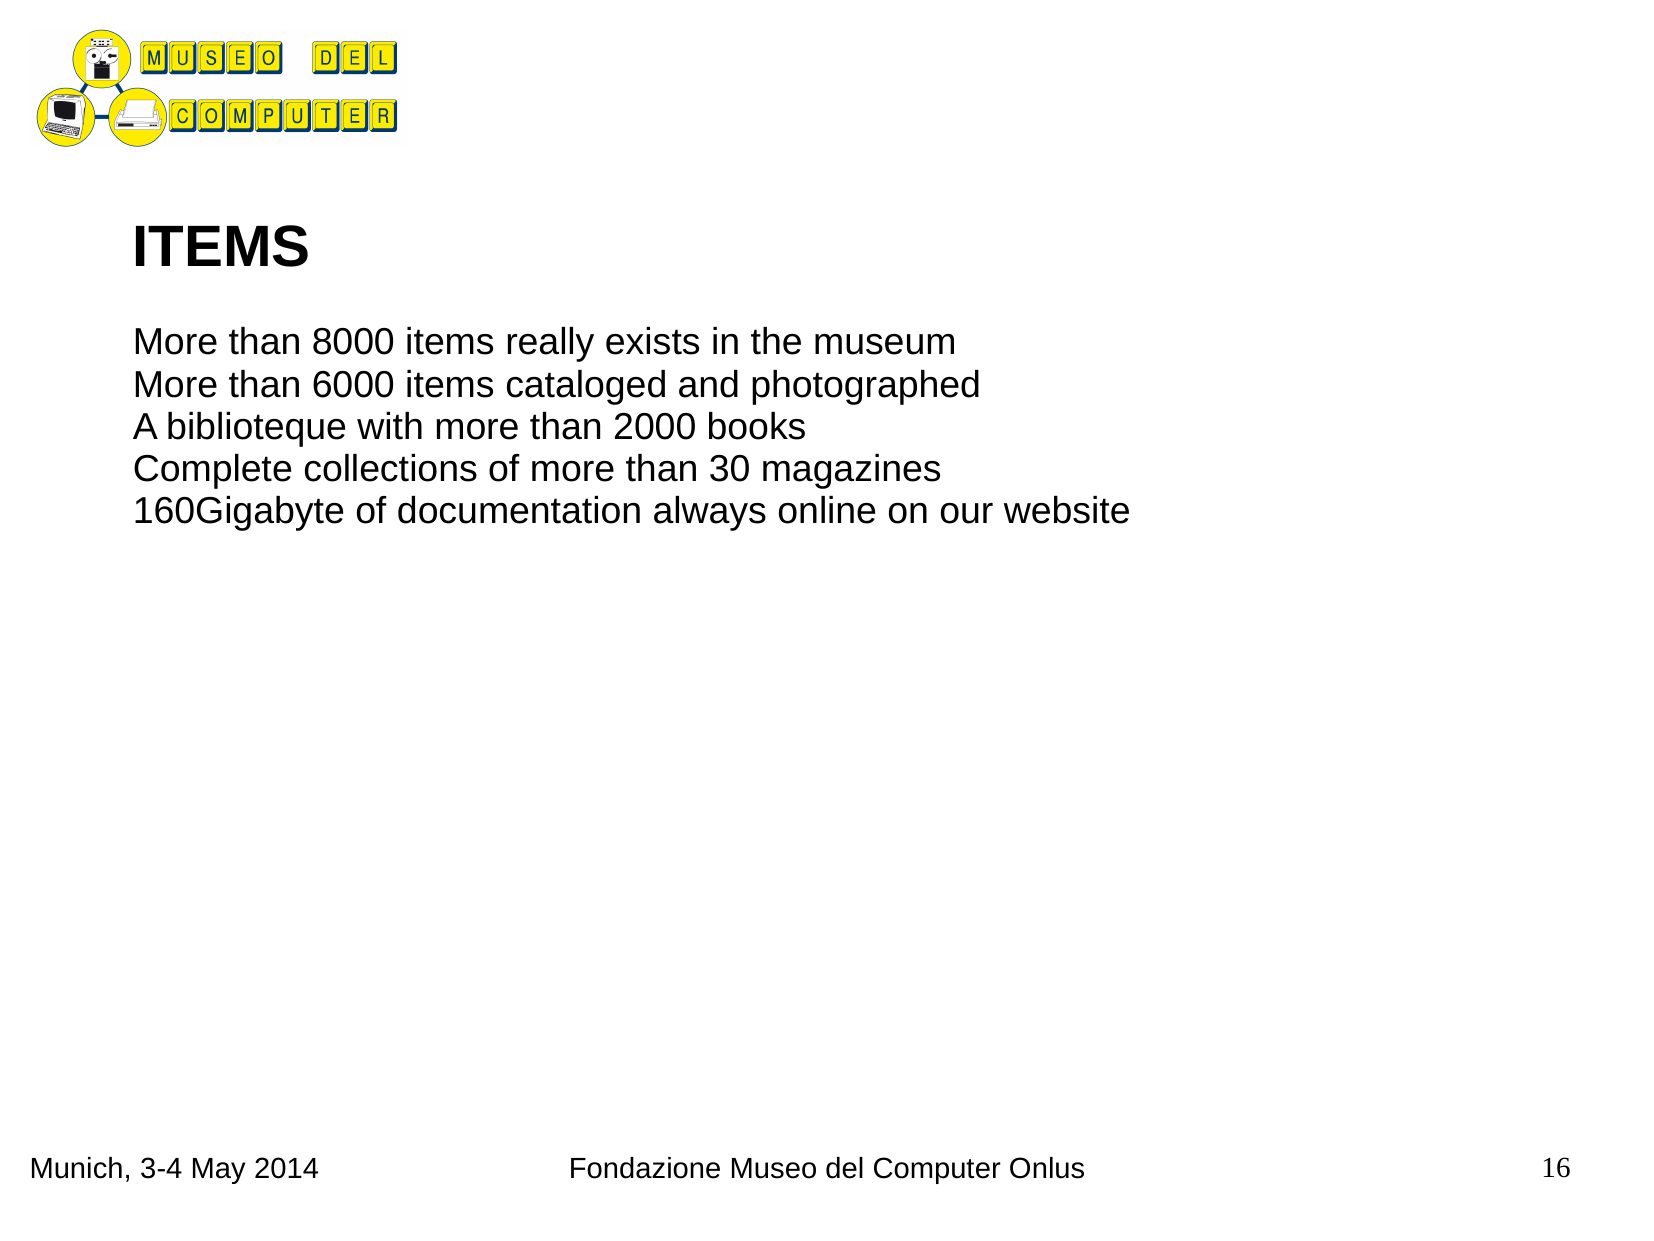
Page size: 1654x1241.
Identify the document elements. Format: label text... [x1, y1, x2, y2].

text_box ITEMS More than 8000 items really exists in the museum More than 6000 items cataloged and photographed A biblioteque with more than 2000 books Complete collections of more than 30 magazines 160Gigabyte of documentation always online on our website [118, 206, 1536, 625]
picture [29, 28, 409, 148]
